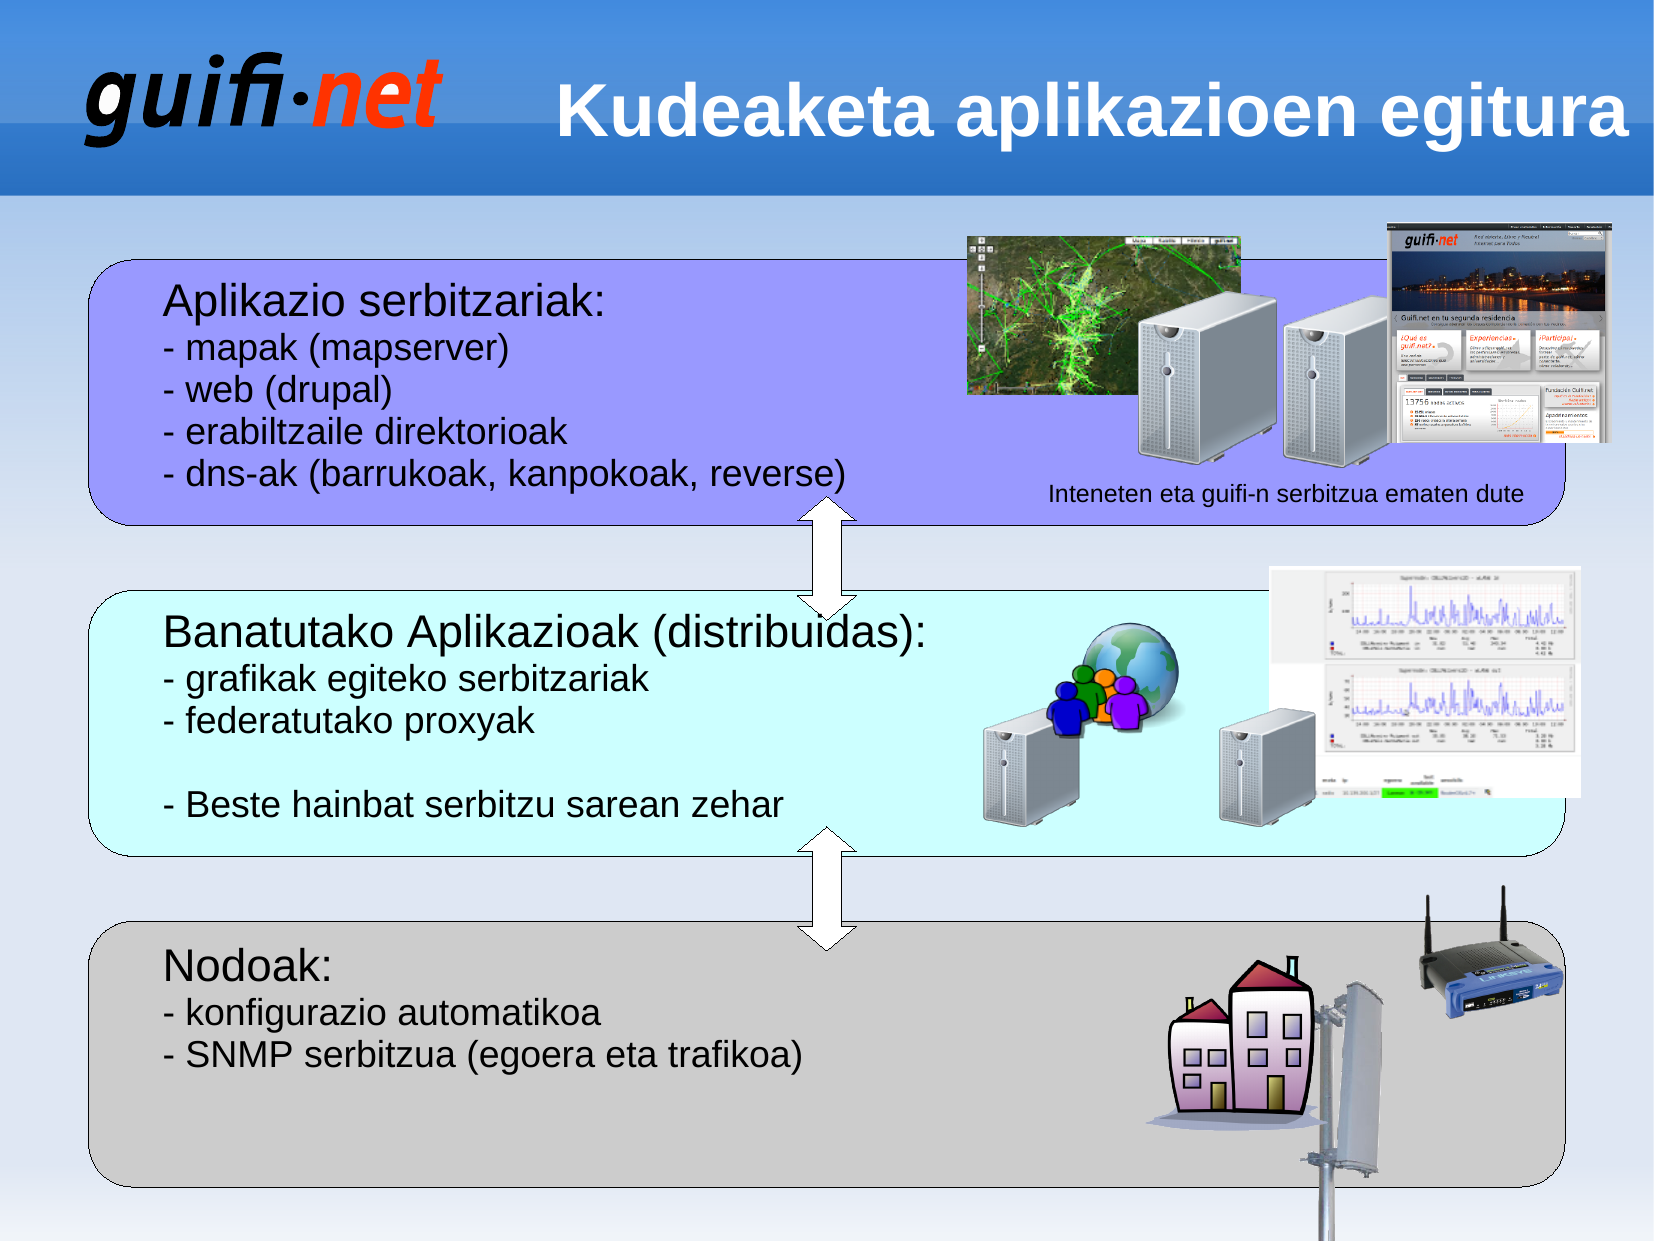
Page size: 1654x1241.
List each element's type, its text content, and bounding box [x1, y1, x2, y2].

text_box Aplikazio serbitzariak: - mapak (mapserver) - web (drupal) - erabiltzaile direktorioak - dns-ak (barrukoak, kanpokoak, reverse) [147, 267, 862, 503]
text_box Inteneten eta guifi-n serbitzua ematen dute [1033, 472, 1541, 516]
text_box [1241, 259, 1387, 295]
title Kudeaketa aplikazioen egitura [348, 14, 1654, 207]
text_box Nodoak: - konfigurazio automatikoa - SNMP serbitzua (egoera eta trafikoa) [147, 933, 819, 1084]
text_box [88, 259, 1566, 1188]
text_box [1420, 965, 1566, 1188]
text_box Banatutako Aplikazioak (distribuidas): - grafikak egiteko serbitzariak - federatutako proxyak - Beste hainbat serbitzu sarean zehar [147, 598, 956, 833]
picture [0, 0, 1654, 1241]
